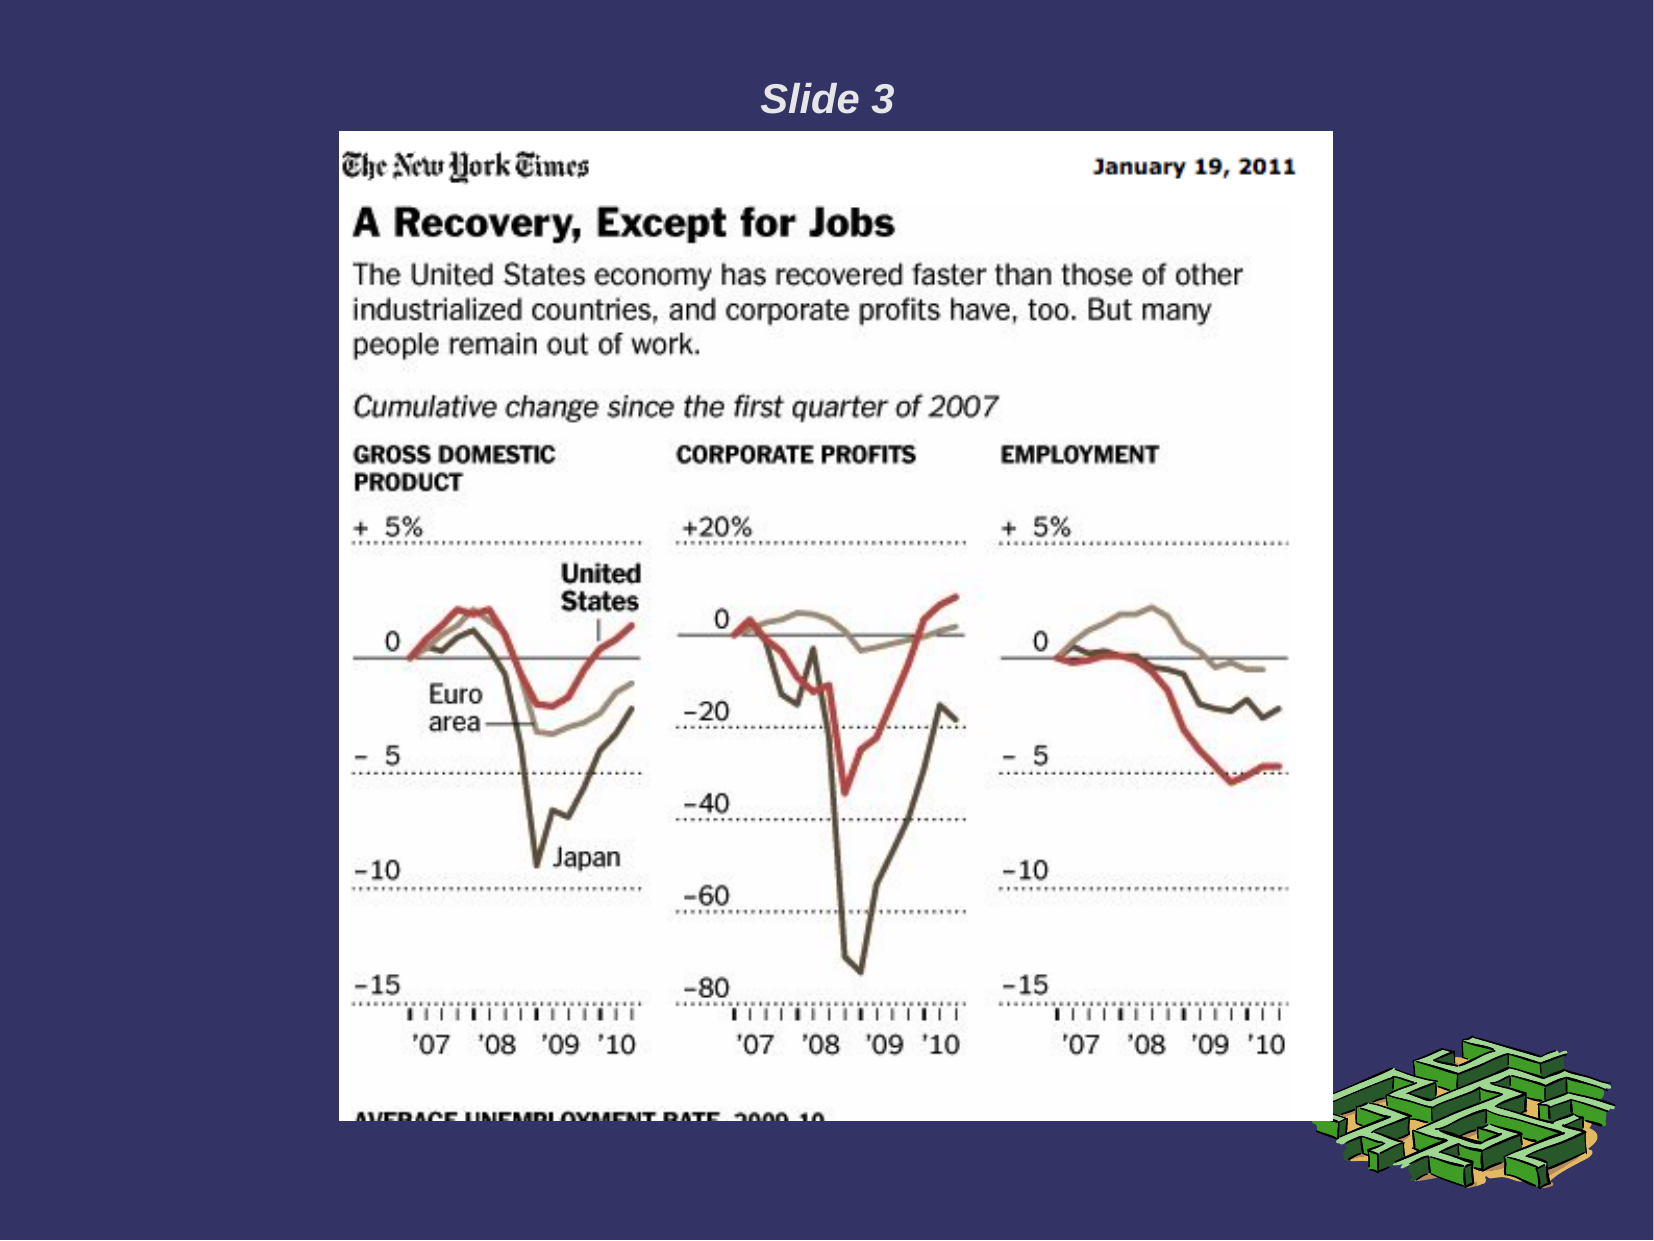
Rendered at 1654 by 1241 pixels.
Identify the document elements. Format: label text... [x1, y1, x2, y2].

picture [339, 131, 1333, 1121]
title Slide 3 [121, 19, 1534, 227]
